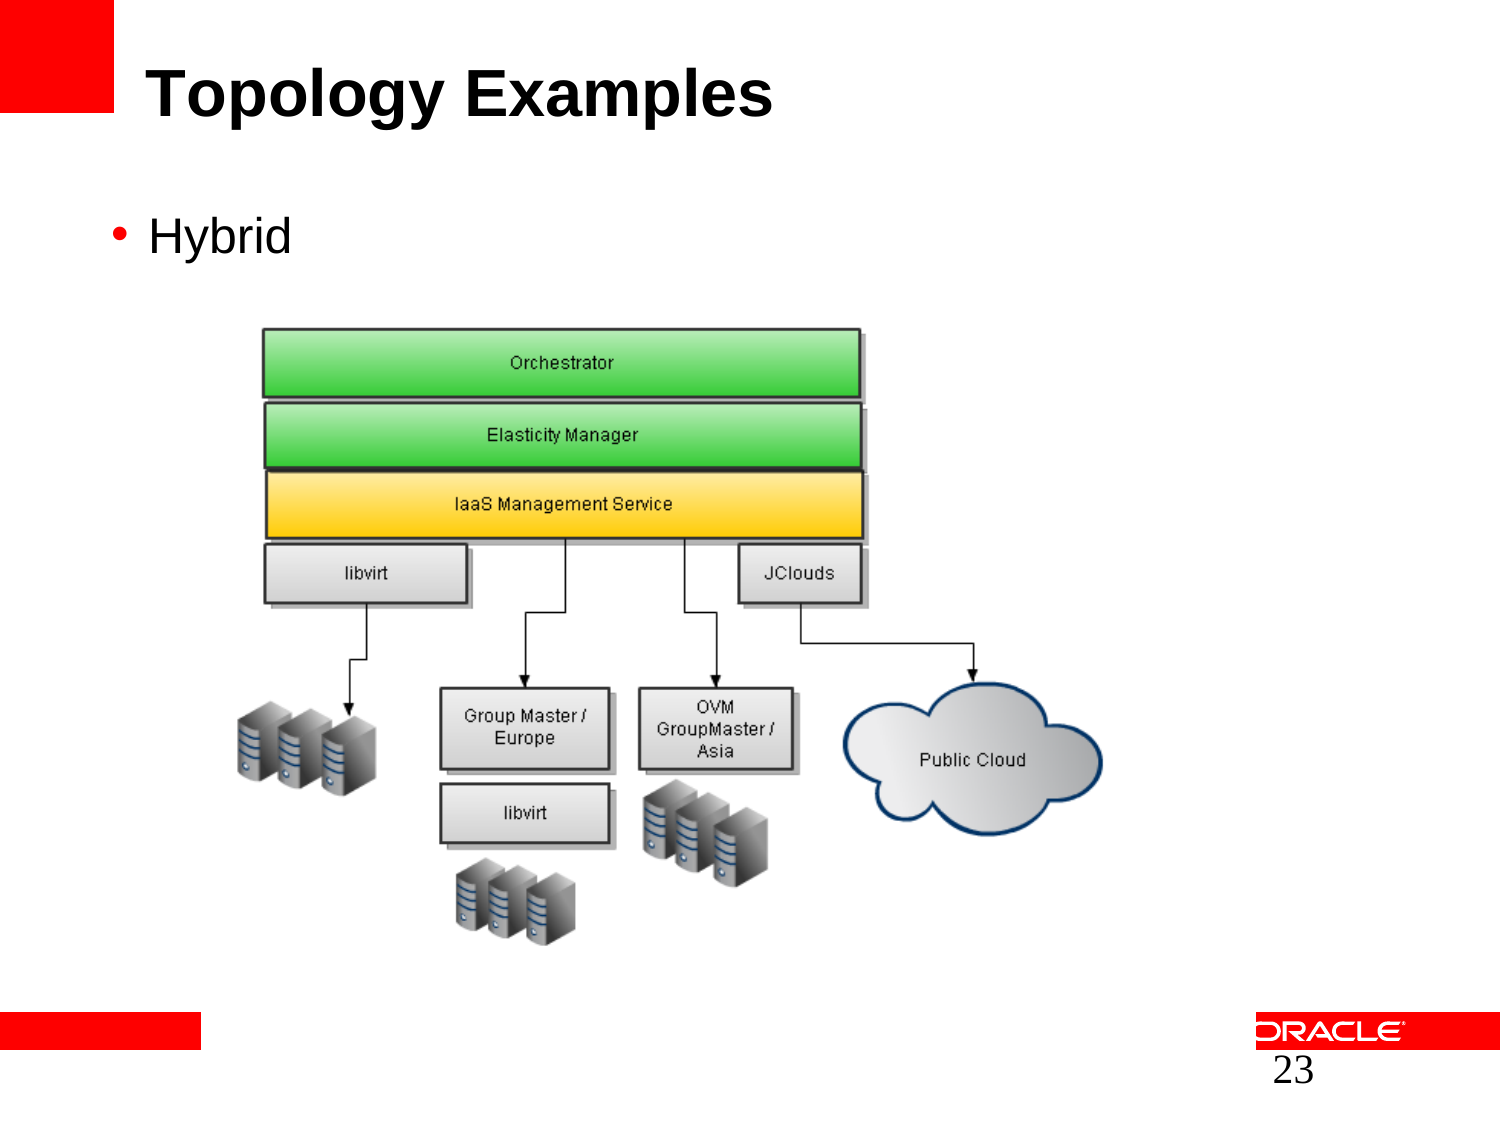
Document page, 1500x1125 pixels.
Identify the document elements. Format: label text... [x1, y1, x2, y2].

title Topology Examples [145, 49, 1390, 205]
picture [0, 284, 1500, 1093]
picture [0, 0, 114, 113]
list Hybrid [110, 203, 1348, 901]
